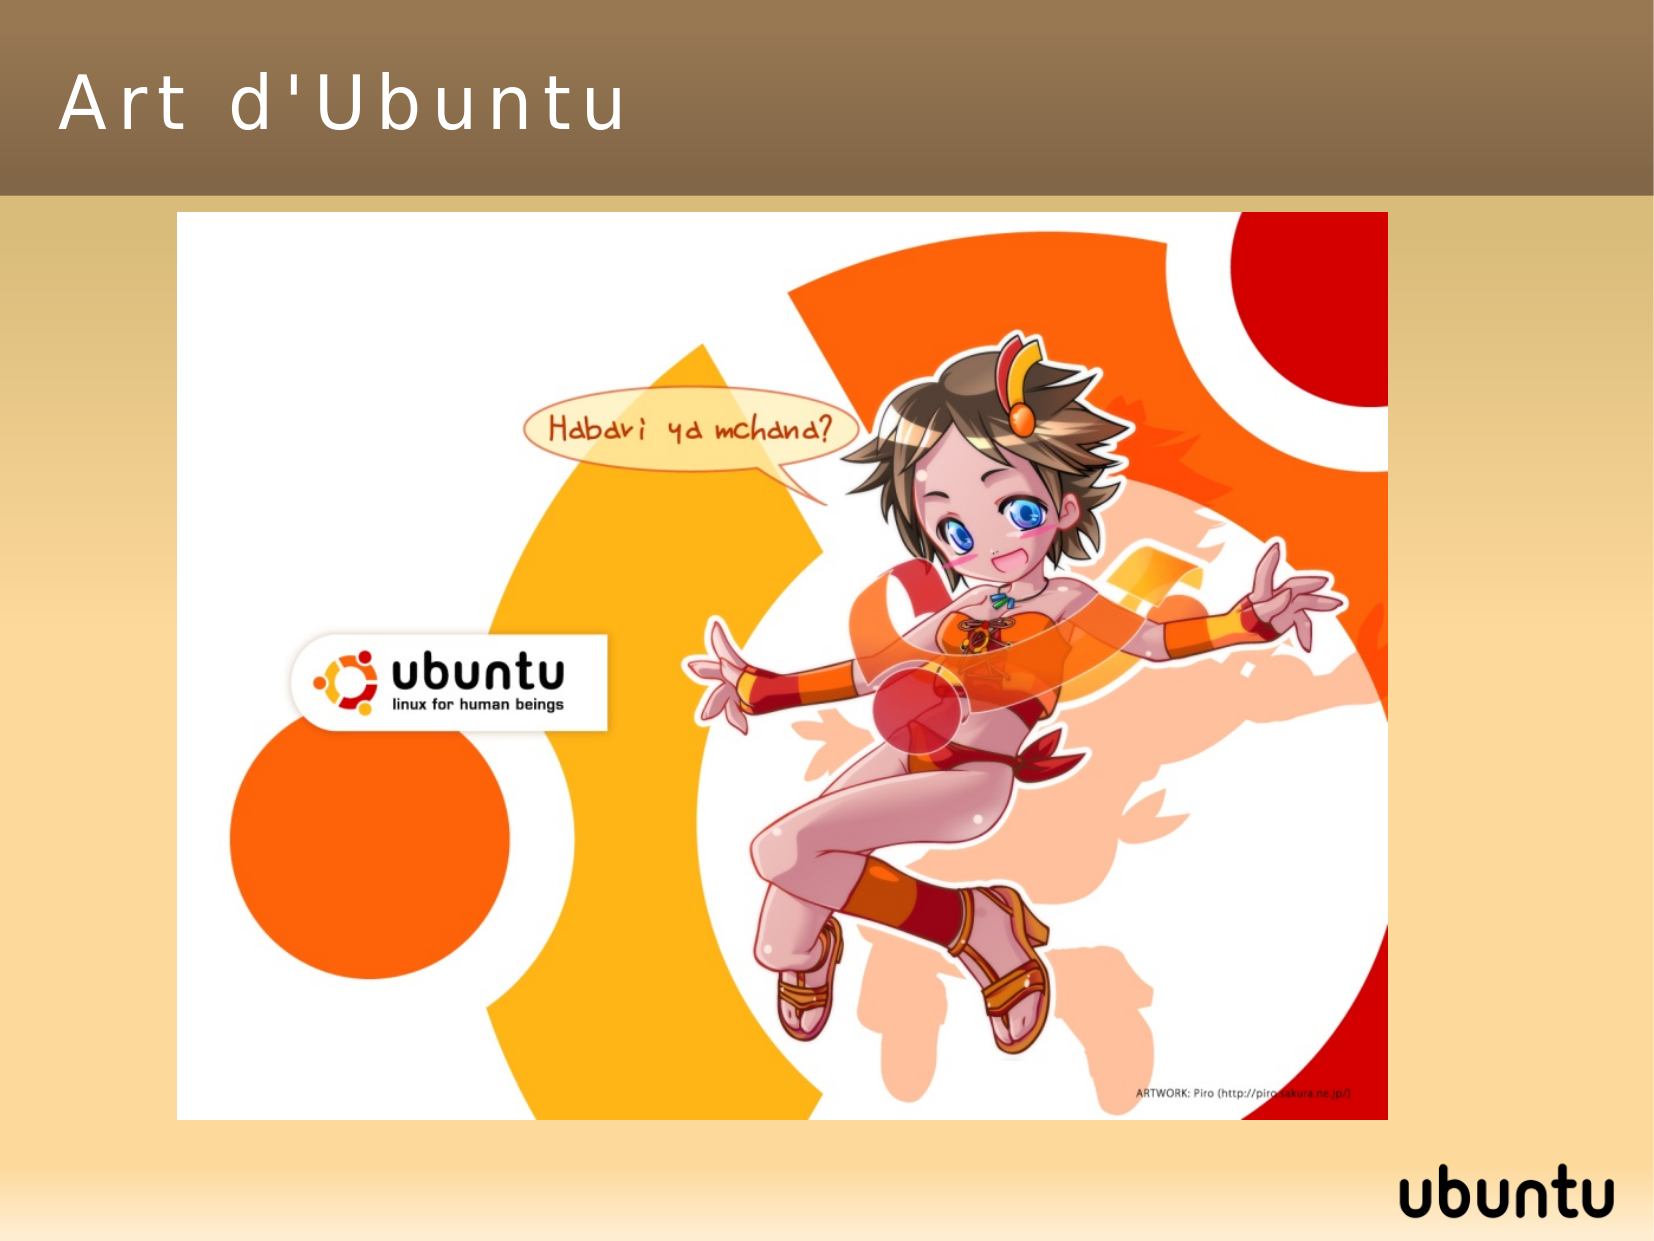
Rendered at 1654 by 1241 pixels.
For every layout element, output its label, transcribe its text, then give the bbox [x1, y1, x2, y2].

title Art d'Ubuntu [59, 29, 1595, 178]
picture [0, 0, 1654, 1241]
